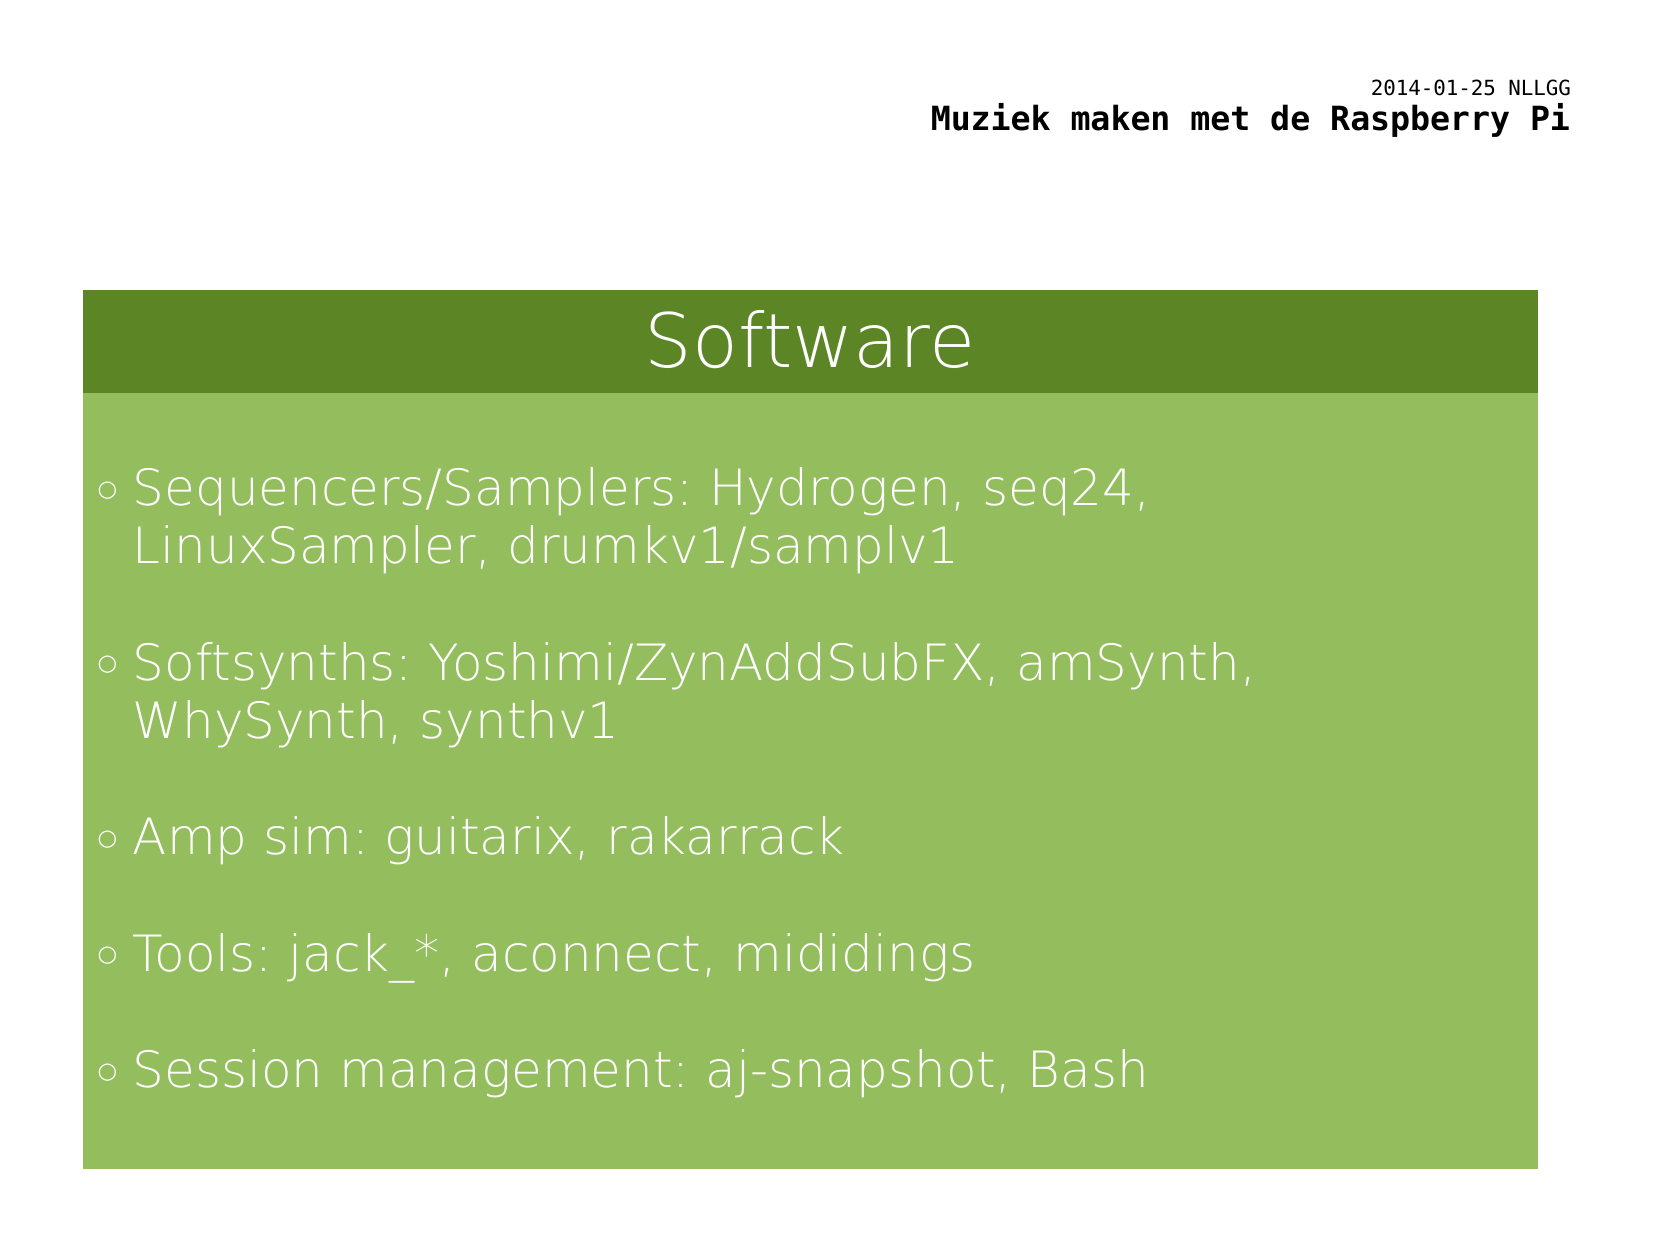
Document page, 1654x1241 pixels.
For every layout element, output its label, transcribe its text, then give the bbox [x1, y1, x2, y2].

table_cell Sequencers/Samplers: Hydrogen, seq24, LinuxSampler, drumkv1/samplv1 Softsynths: Yoshimi/ZynAddSubFX, amSynth, WhySynth, synthv1 Amp sim: guitarix, rakarrack Tools: jack_*, aconnect, mididings Session management: aj-snapshot, Bash [83, 393, 1538, 1169]
table_header Software [83, 290, 1538, 393]
title 2014-01-25 NLLGG Muziek maken met de Raspberry Pi [82, 49, 1571, 166]
